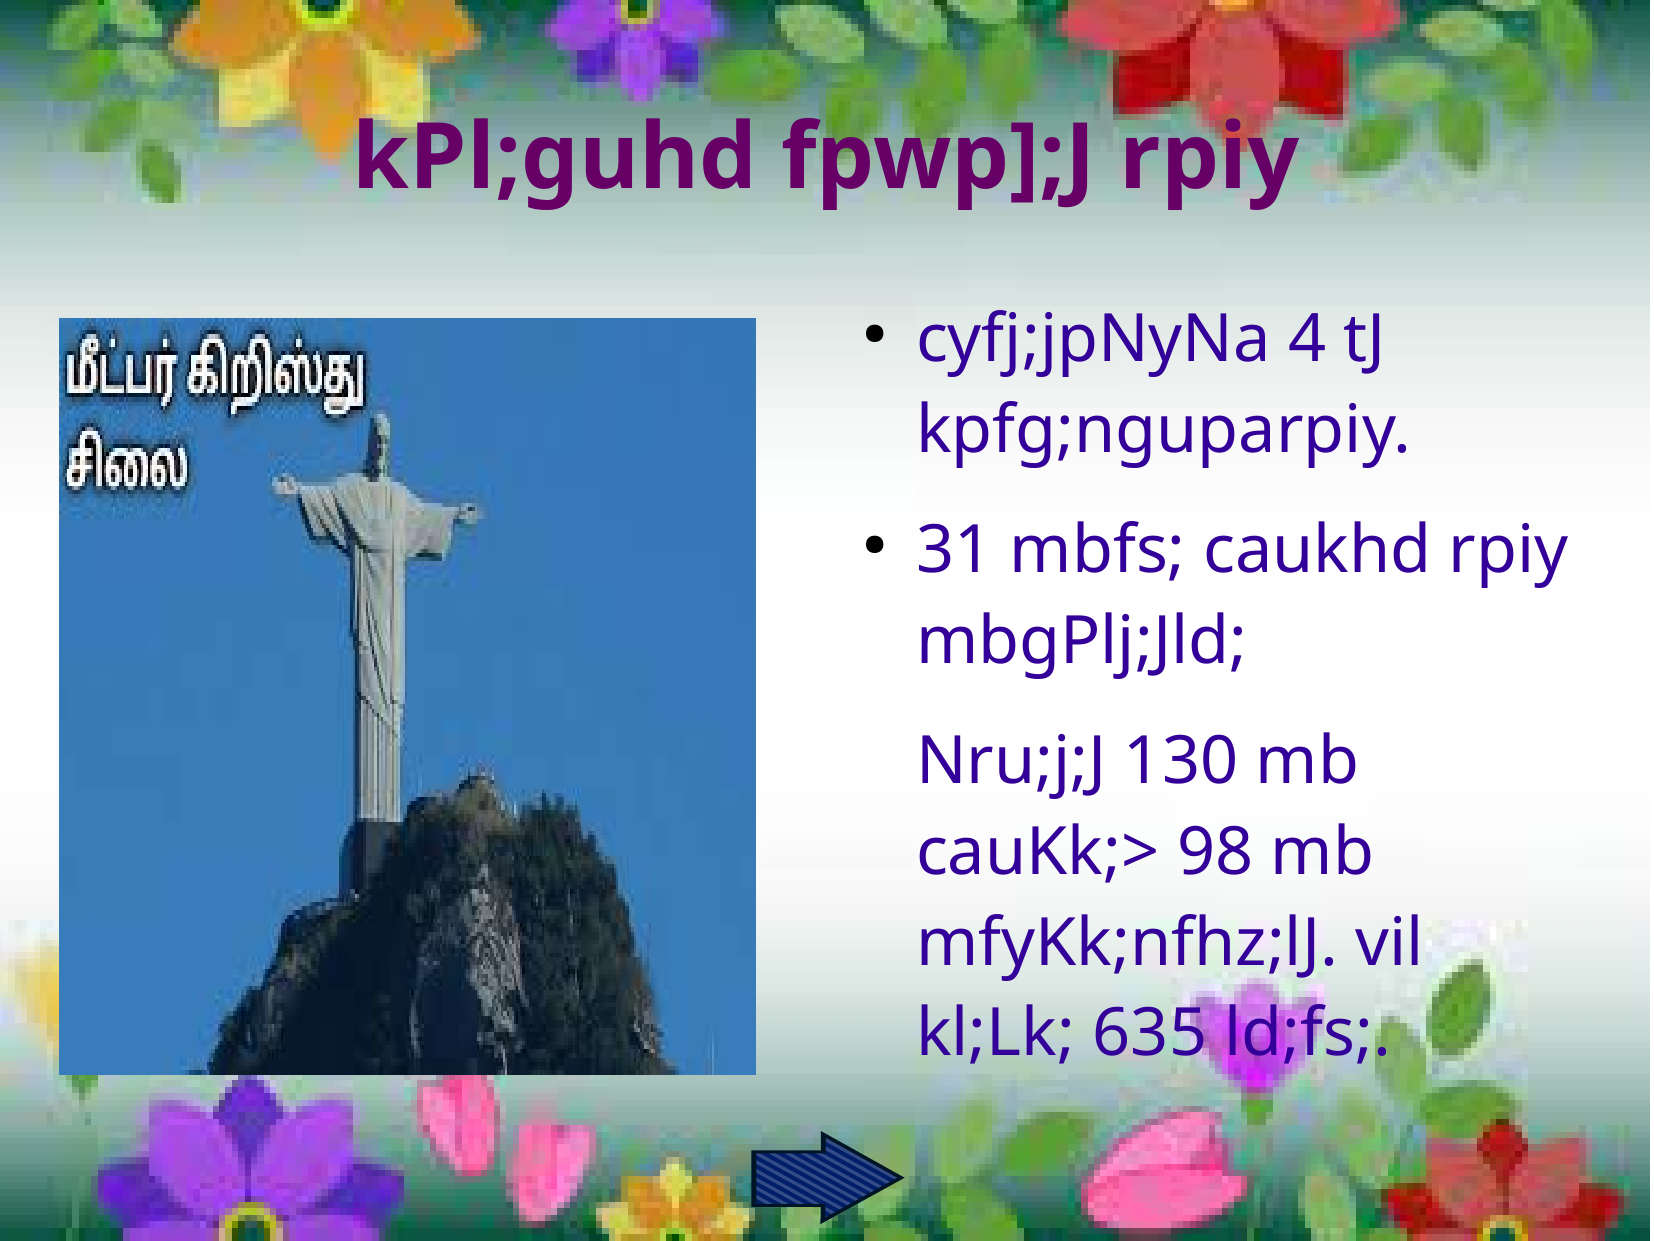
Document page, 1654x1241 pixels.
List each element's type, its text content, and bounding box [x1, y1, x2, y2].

title kPl;guhd fpwp];J rpiy [82, 49, 1571, 257]
picture [0, 0, 1650, 1241]
list cyfj;jpNyNa 4 tJ kpfg;nguparpiy. 31 mbfs; caukhd rpiy mbgPlj;Jld; Nru;j;J 130 mb cauKk;> 98 mb mfyKk;nfhz;lJ. vil kl;Lk; 635 ld;fs;. [845, 290, 1572, 1203]
